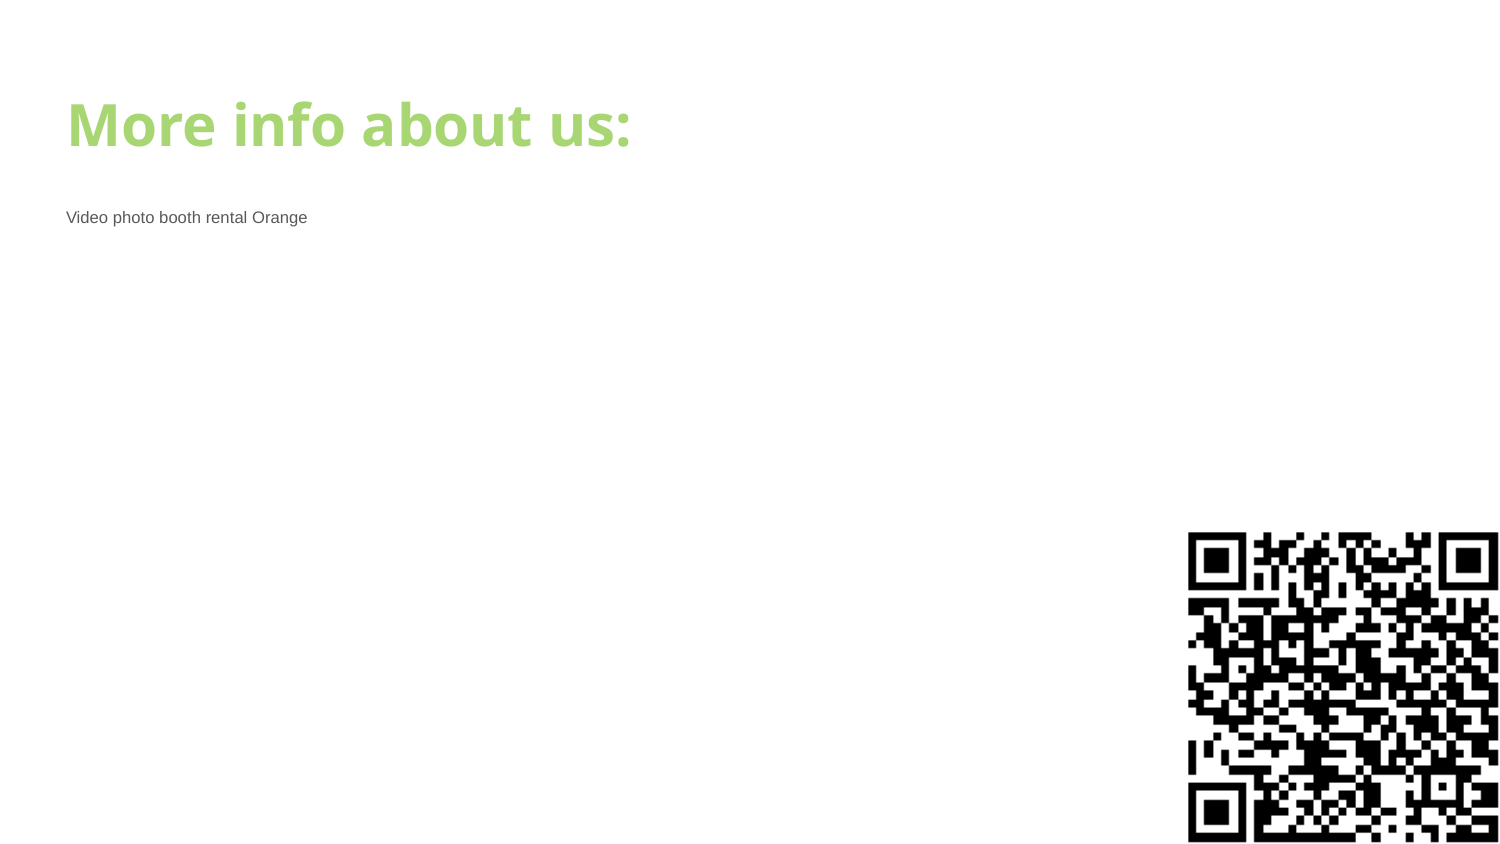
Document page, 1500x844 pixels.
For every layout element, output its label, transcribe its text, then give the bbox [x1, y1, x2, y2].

picture [1187, 531, 1500, 844]
list Video photo booth rental Orange [51, 189, 1449, 750]
title More info about us: [51, 72, 1449, 167]
